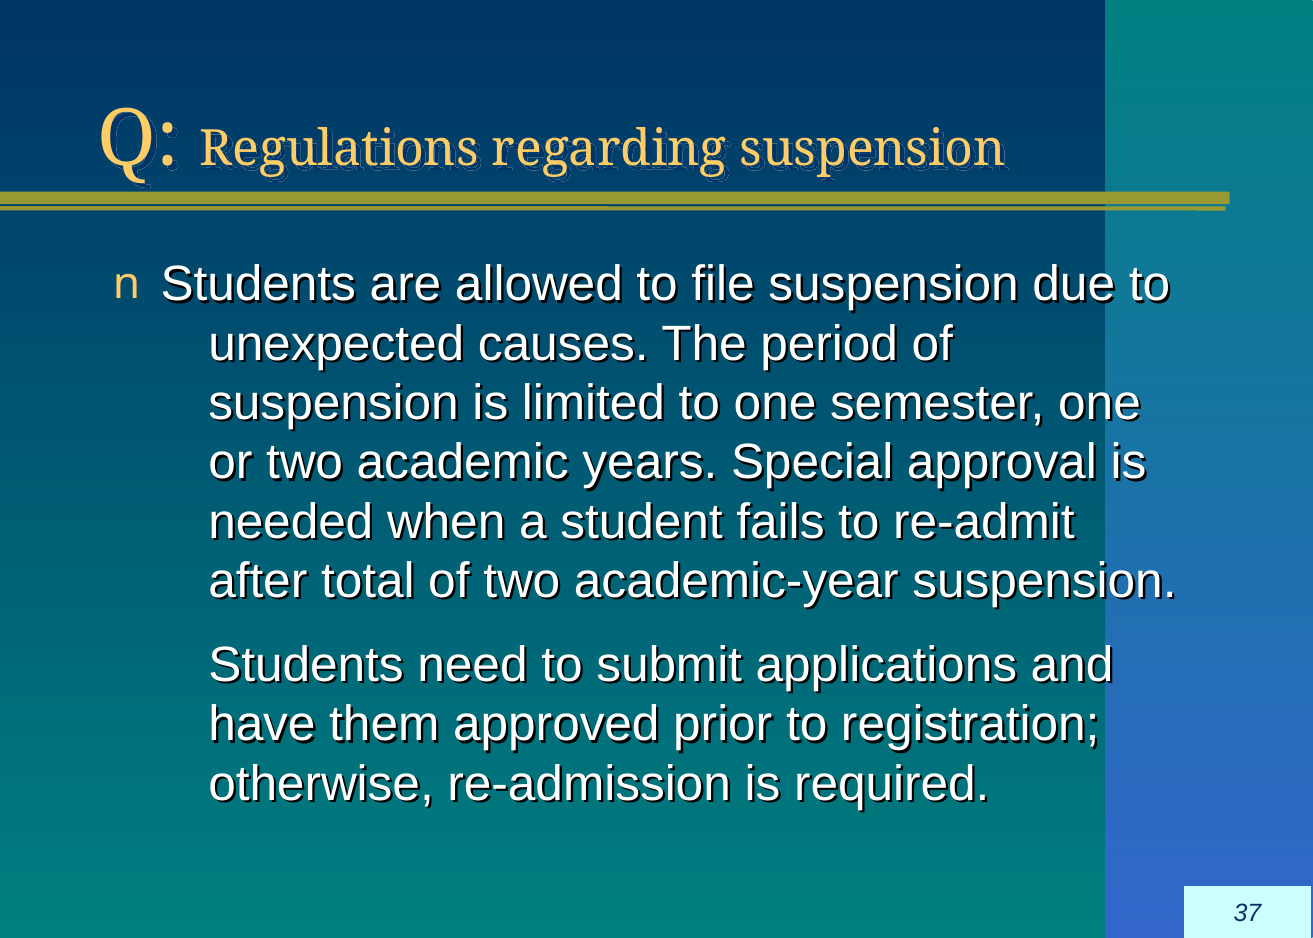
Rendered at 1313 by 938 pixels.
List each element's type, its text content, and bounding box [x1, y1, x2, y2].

text_box 37 [1185, 887, 1310, 937]
list Students are allowed to file suspension due to unexpected causes. The period of suspension is limited to one semester, one or two academic years. Special approval is needed when a student fails to re-admit after total of two academic-year suspension. Students need to submit applications and have them approved prior to registration; otherwise, re-admission is required. [99, 244, 1201, 844]
text_box [1105, 0, 1313, 938]
title Q: Regulations regarding suspension [84, 36, 1280, 188]
